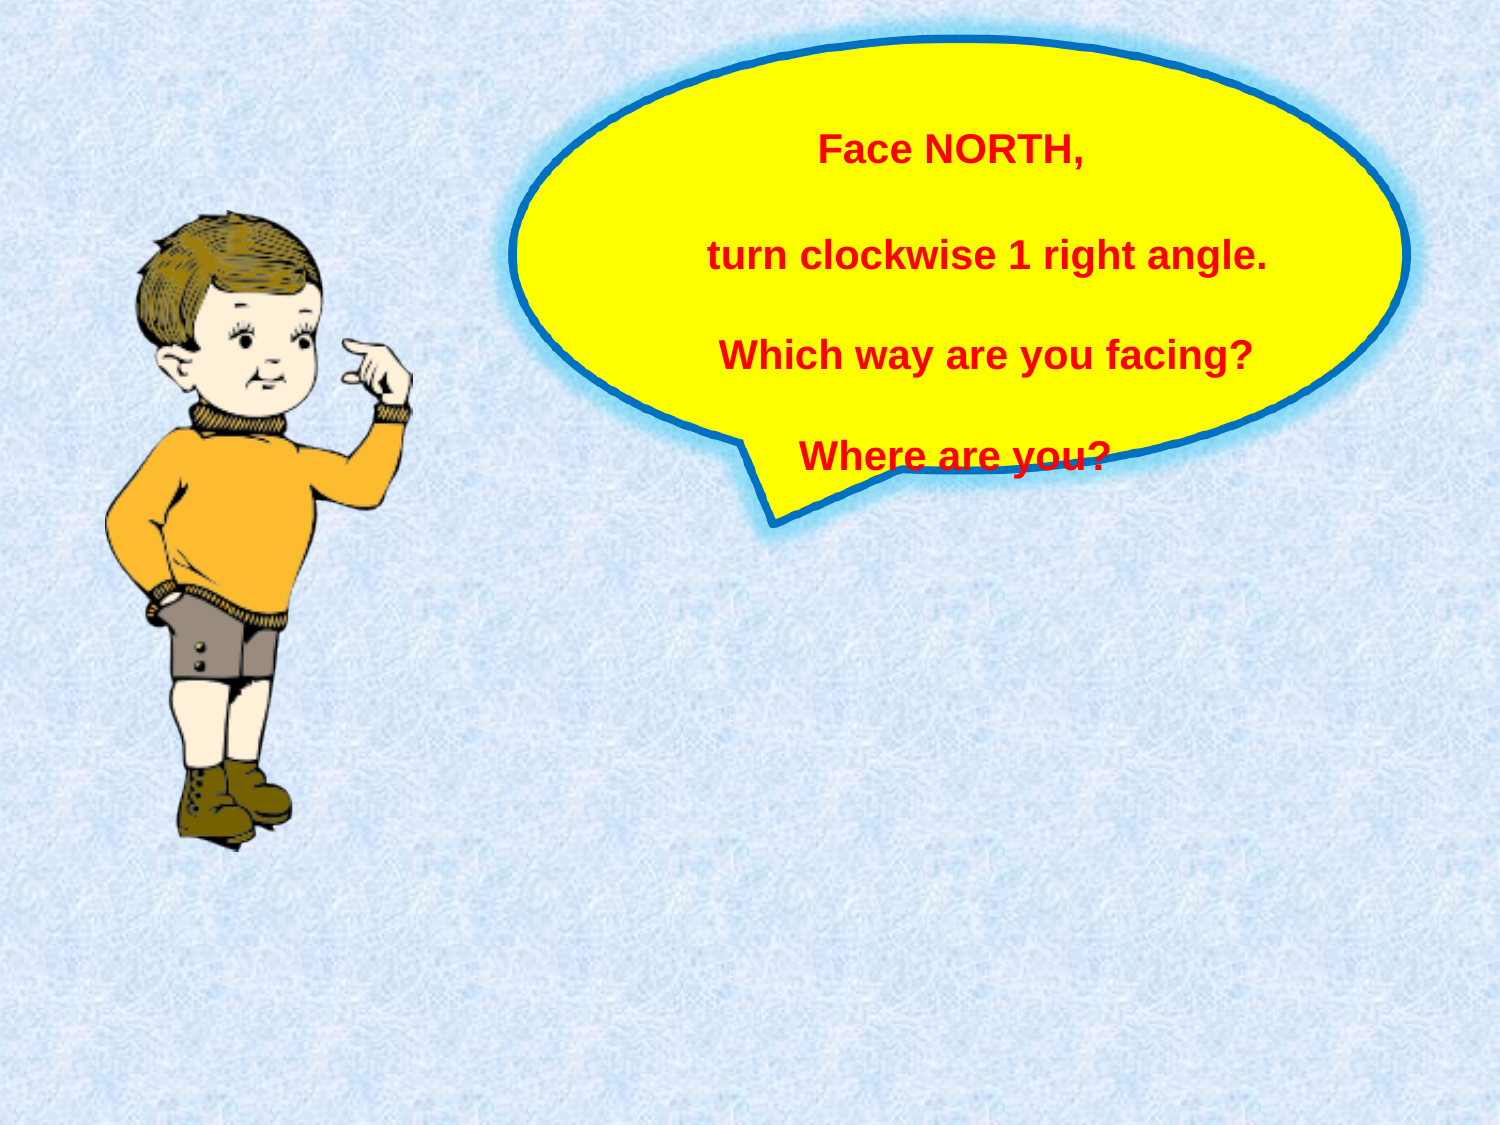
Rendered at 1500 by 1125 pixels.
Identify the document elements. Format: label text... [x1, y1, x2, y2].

picture [0, 0, 1500, 1125]
text_box Face NORTH, turn clockwise 1 right angle. Which way are you facing? Where are you? [565, 80, 1362, 487]
